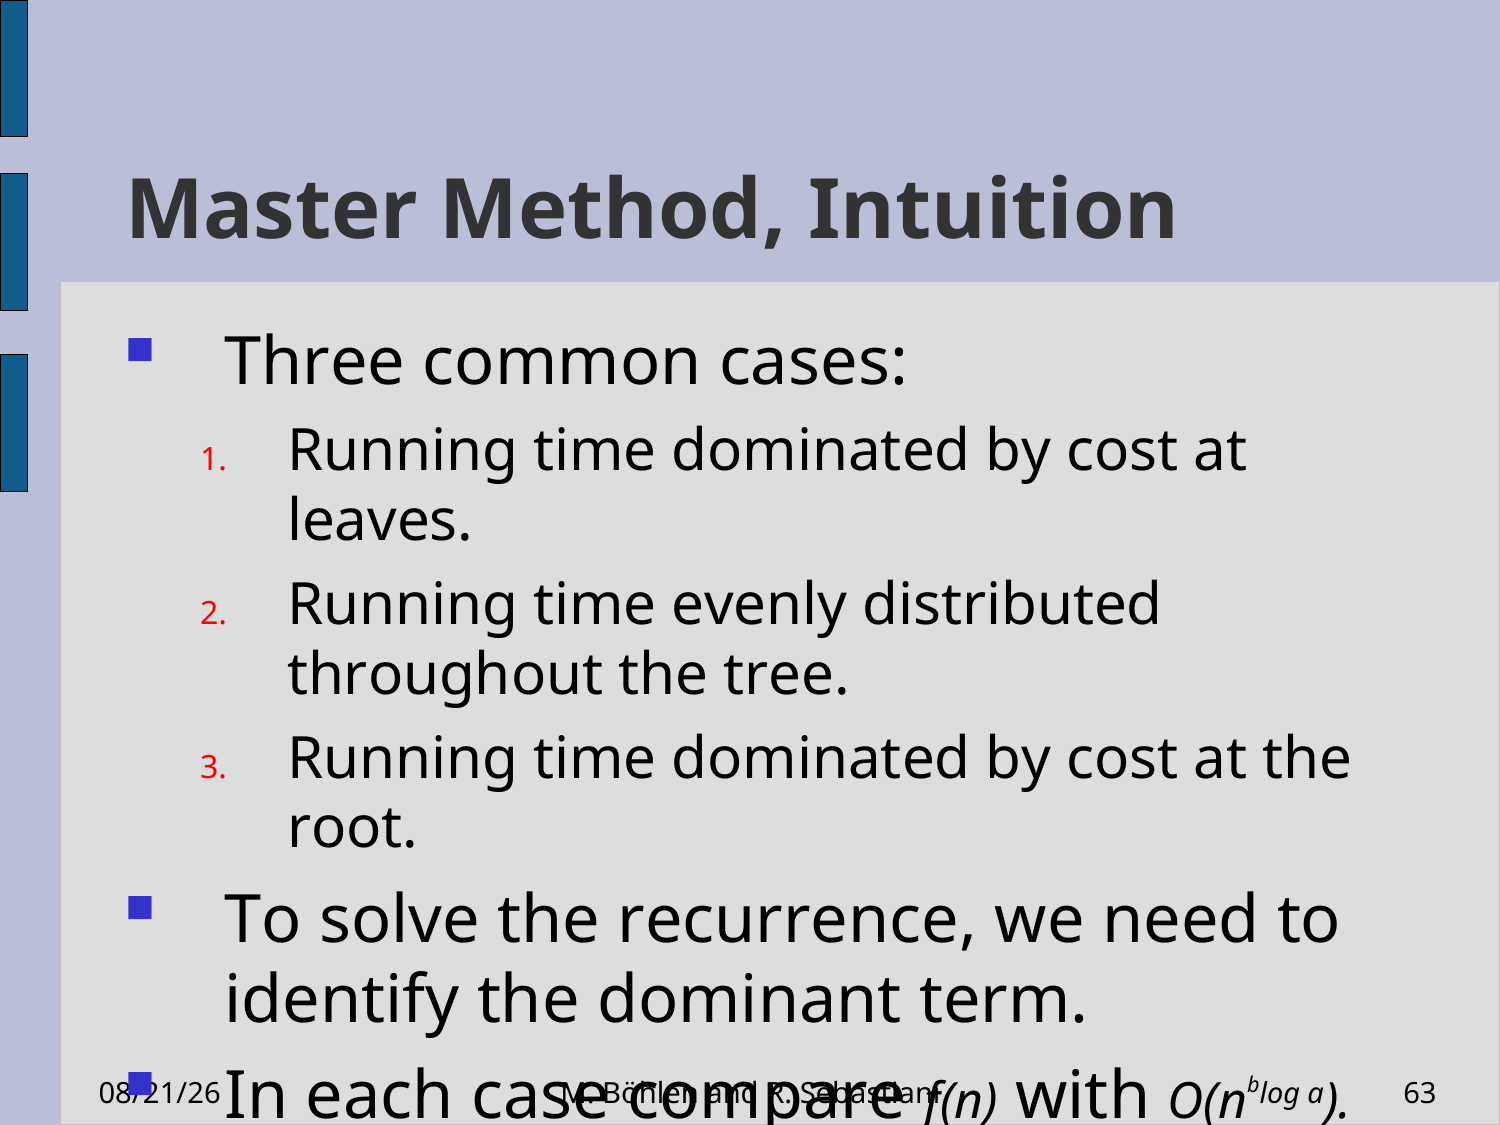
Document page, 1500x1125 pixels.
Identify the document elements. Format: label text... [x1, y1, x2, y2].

title Master Method, Intuition [110, 67, 1392, 271]
list Three common cases: Running time dominated by cost at leaves. Running time evenly distributed throughout the tree. Running time dominated by cost at the root. To solve the recurrence, we need to identify the dominant term. In each case compare f(n) with O(nblog a). [110, 312, 1392, 1037]
